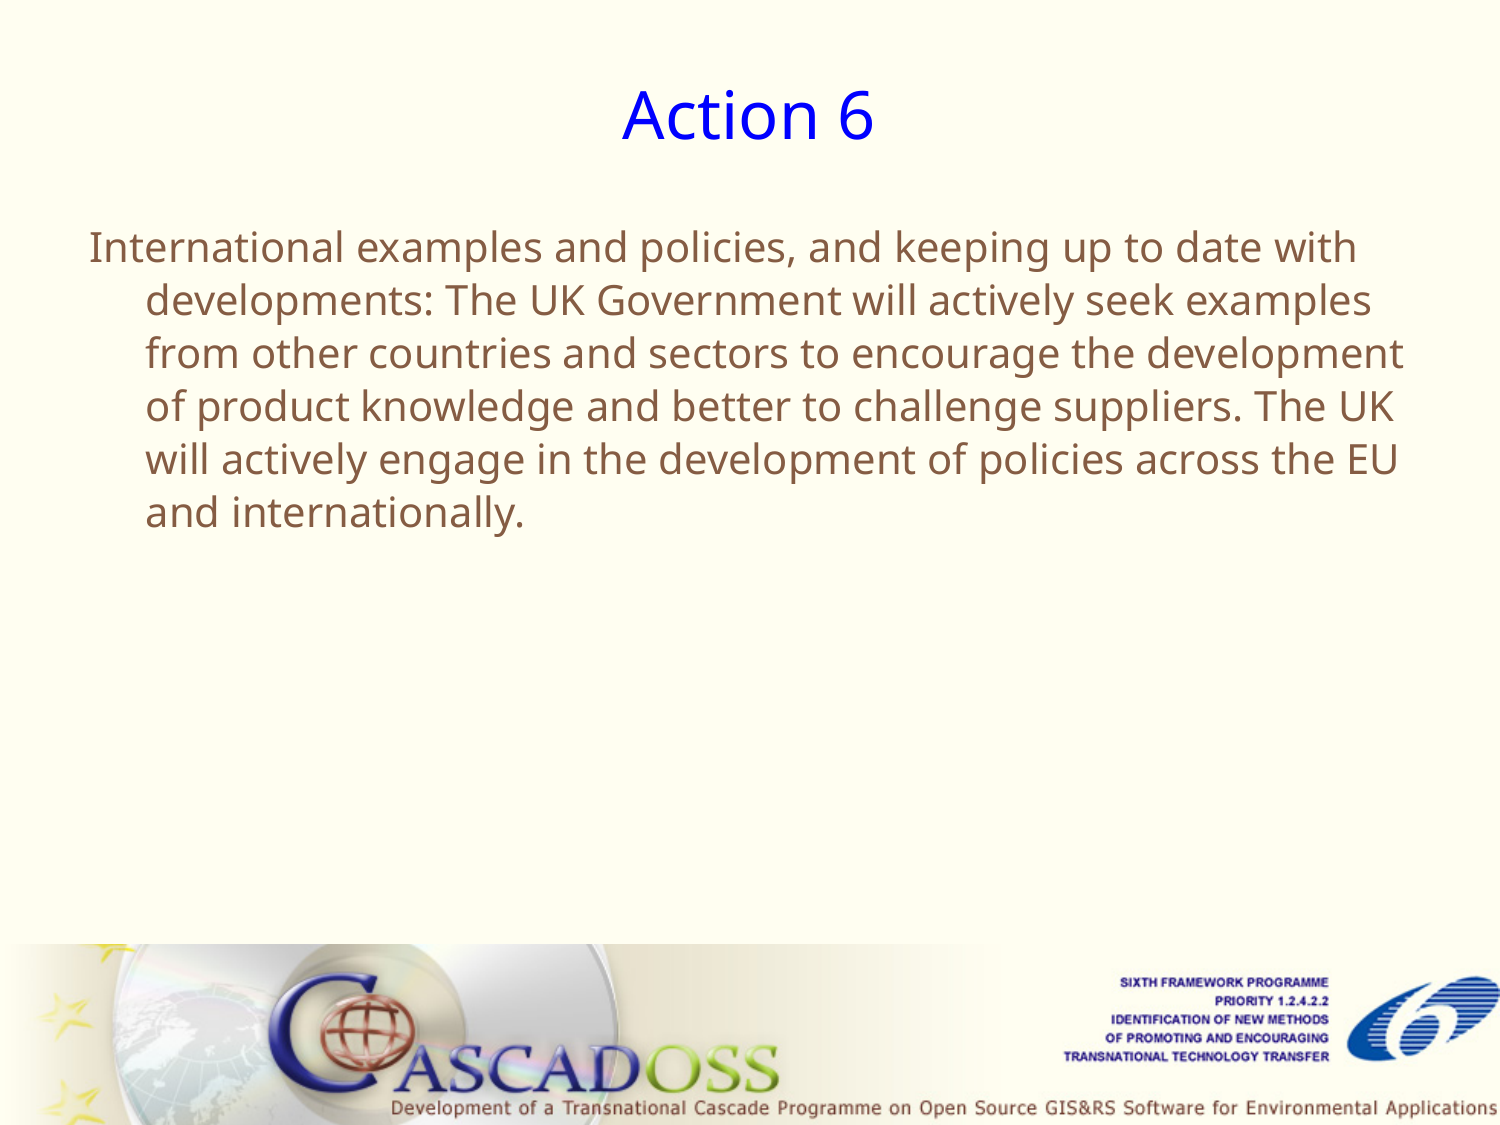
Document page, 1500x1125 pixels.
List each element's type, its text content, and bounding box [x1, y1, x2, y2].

title Action 6 [74, 20, 1425, 208]
list International examples and policies, and keeping up to date with developments: The UK Government will actively seek examples from other countries and sectors to encourage the development of product knowledge and better to challenge suppliers. The UK will actively engage in the development of policies across the EU and internationally. [74, 208, 1425, 951]
picture [0, 944, 1500, 1125]
